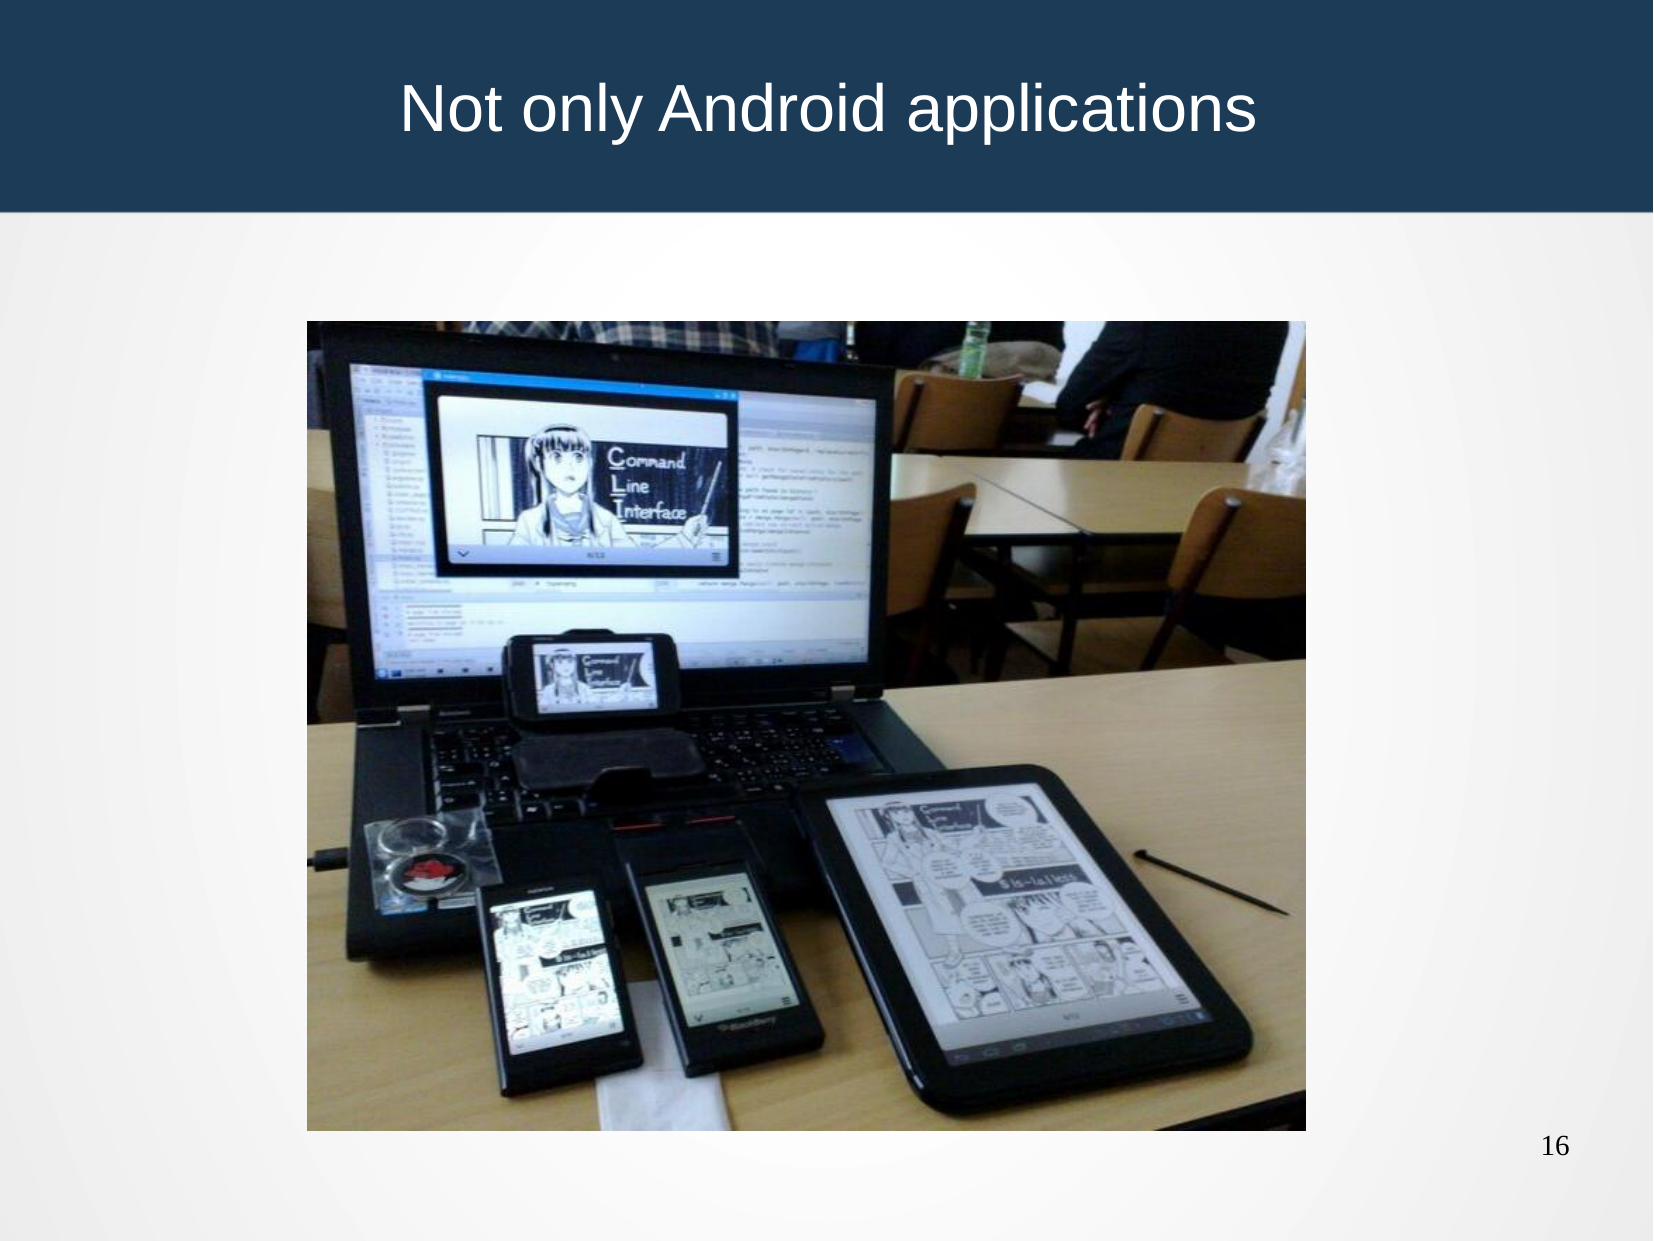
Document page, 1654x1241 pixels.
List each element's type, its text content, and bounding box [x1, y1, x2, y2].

picture [0, 0, 1653, 1241]
title [82, 47, 1571, 189]
subtitle Not only Android applications [337, 66, 1320, 225]
